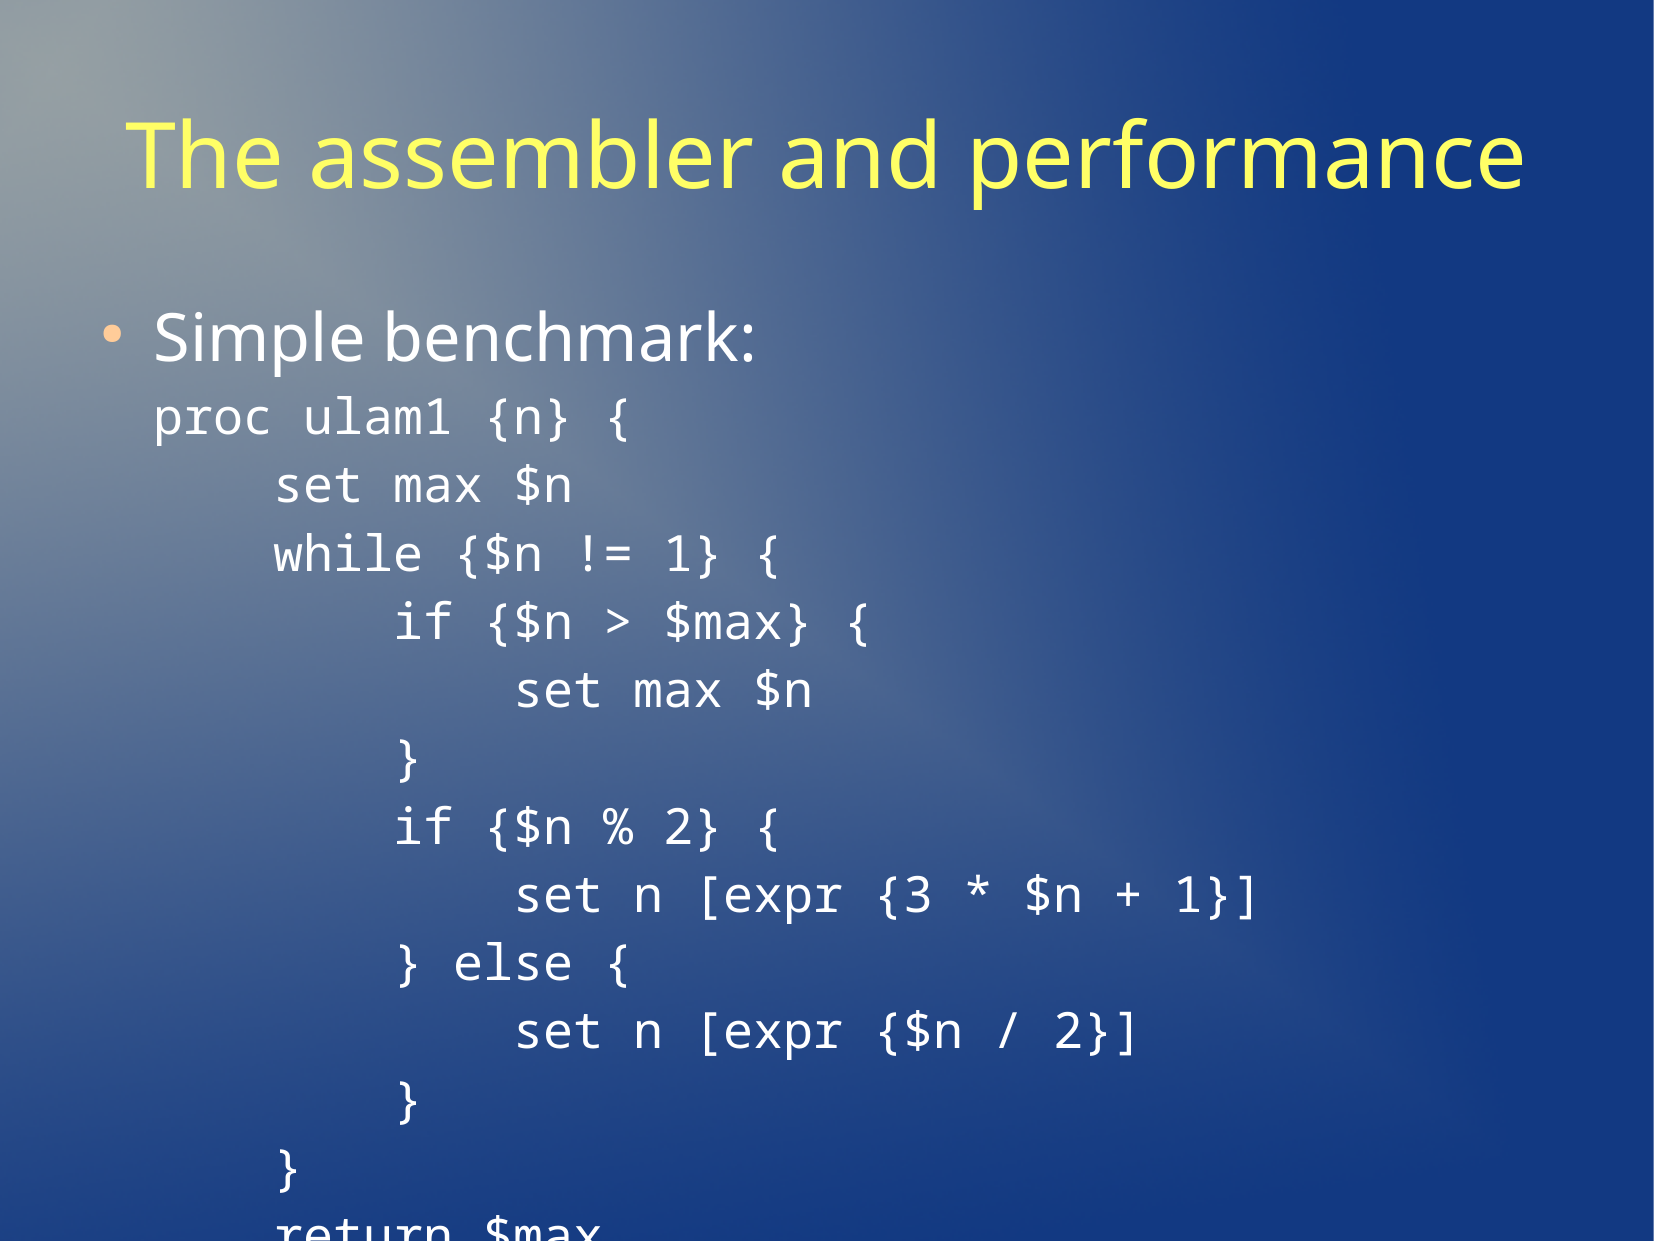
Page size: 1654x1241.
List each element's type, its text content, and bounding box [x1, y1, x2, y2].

picture [432, 1229, 445, 1241]
picture [311, 1229, 325, 1237]
picture [530, 1230, 537, 1241]
picture [0, 0, 1654, 1241]
list Simple benchmark: proc ulam1 {n} { set max $n while {$n != 1} { if {$n > $max} { set max $n } if {$n % 2} { set n [expr {3 * $n + 1}] } else { set n [expr {$n / 2}] } } return $max } [82, 290, 1571, 1159]
title The assembler and performance [82, 56, 1571, 250]
picture [491, 1223, 496, 1232]
picture [520, 1230, 526, 1241]
